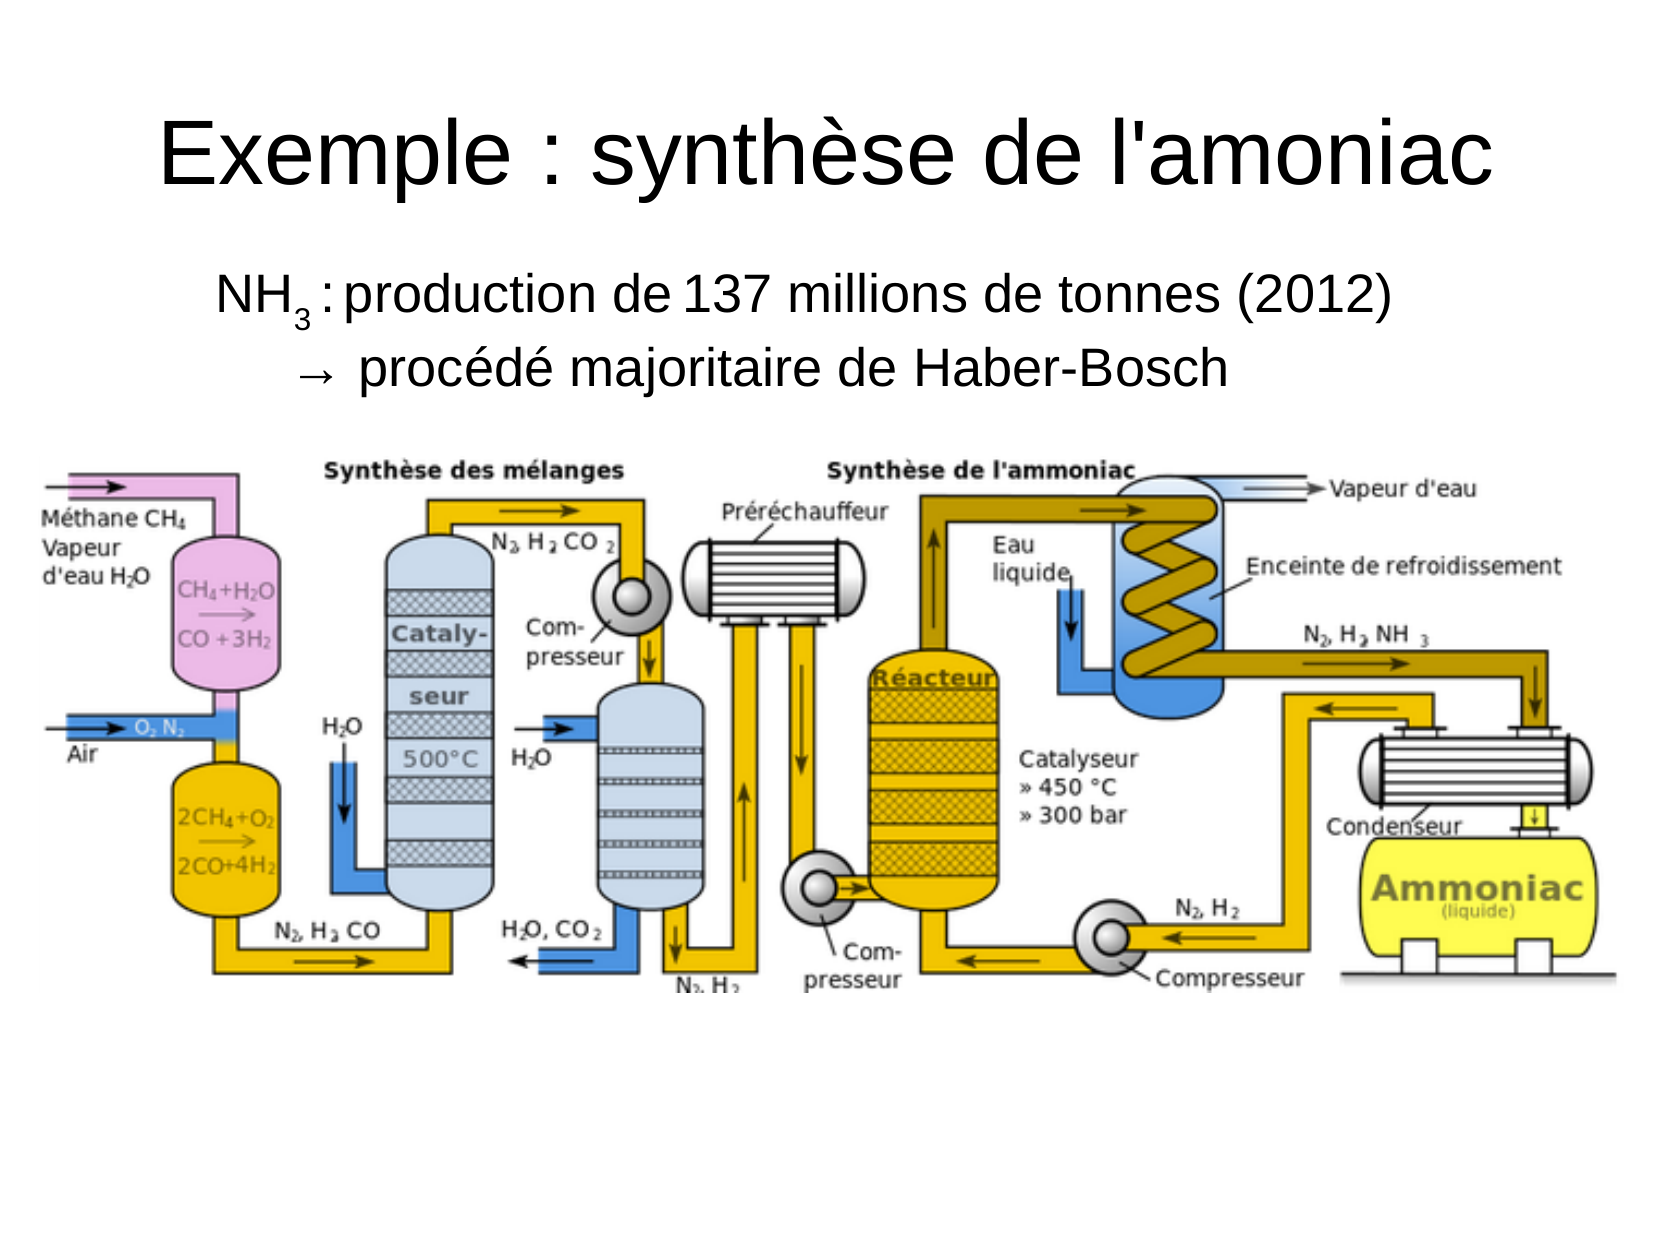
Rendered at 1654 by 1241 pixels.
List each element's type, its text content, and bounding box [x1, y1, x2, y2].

text_box NH3 : production de 137 millions de tonnes (2012) → procédé majoritaire de Haber-Bosch [200, 256, 1477, 406]
picture [38, 456, 1630, 993]
title Exemple : synthèse de l'amoniac [82, 49, 1571, 257]
